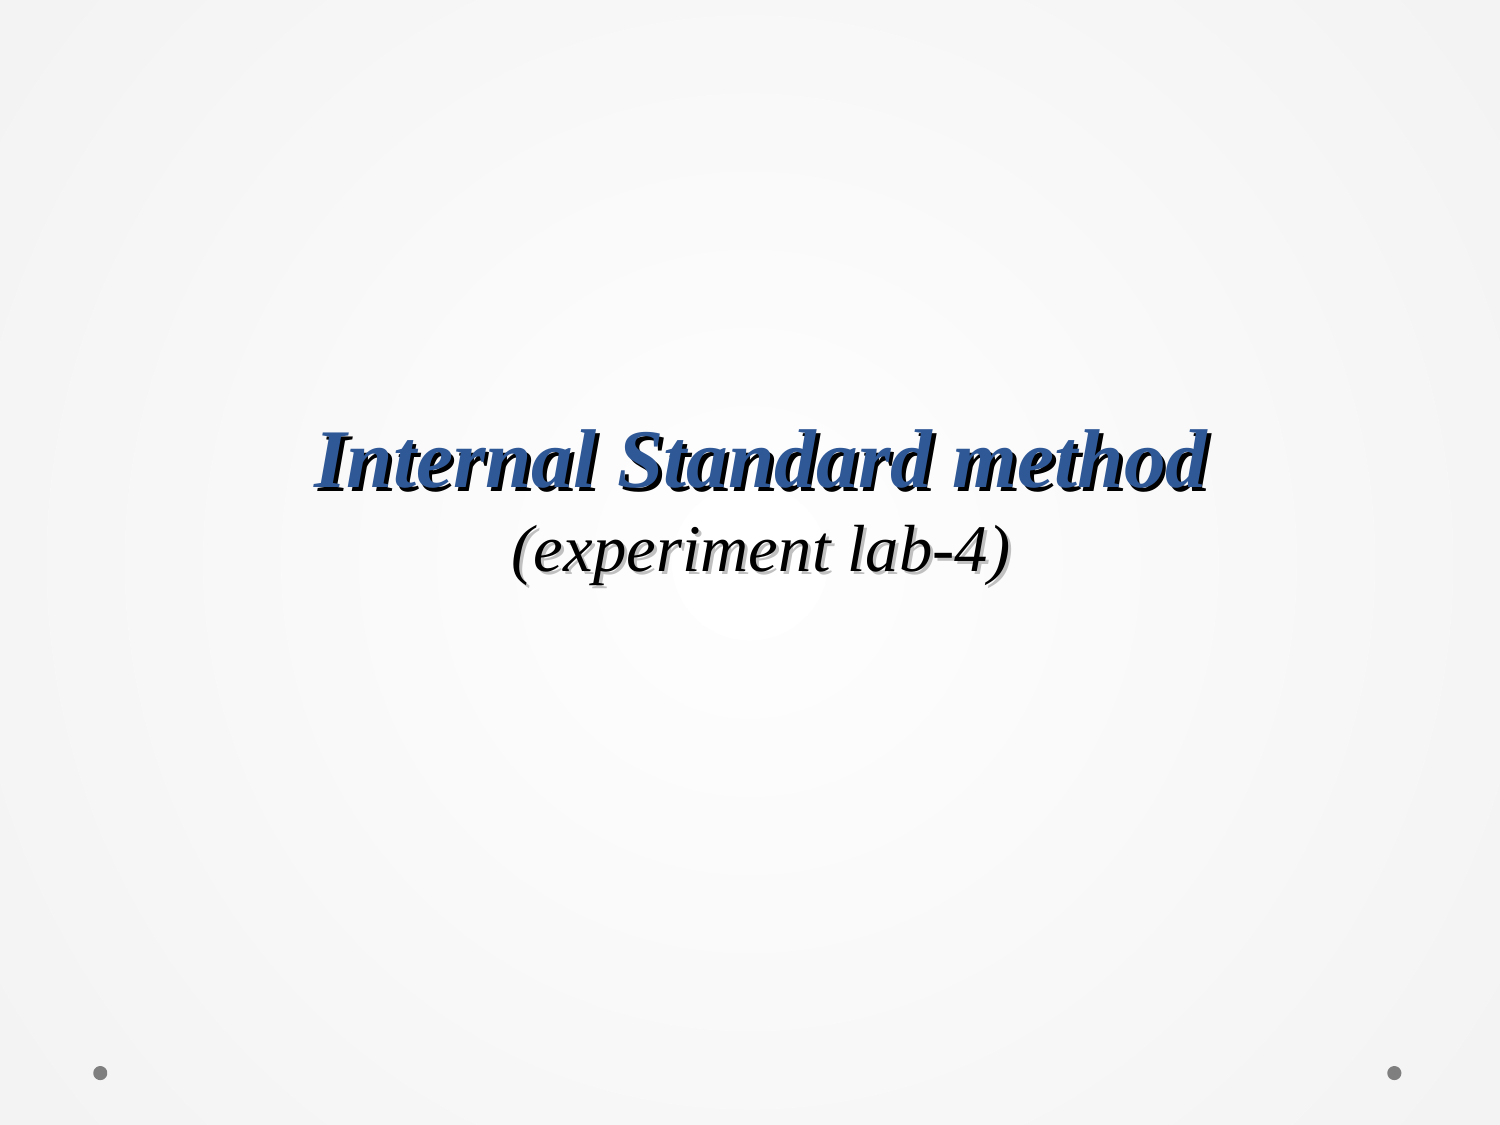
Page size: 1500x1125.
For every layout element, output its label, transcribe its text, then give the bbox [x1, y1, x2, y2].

title Internal Standard method (experiment lab-4) [123, 397, 1399, 566]
